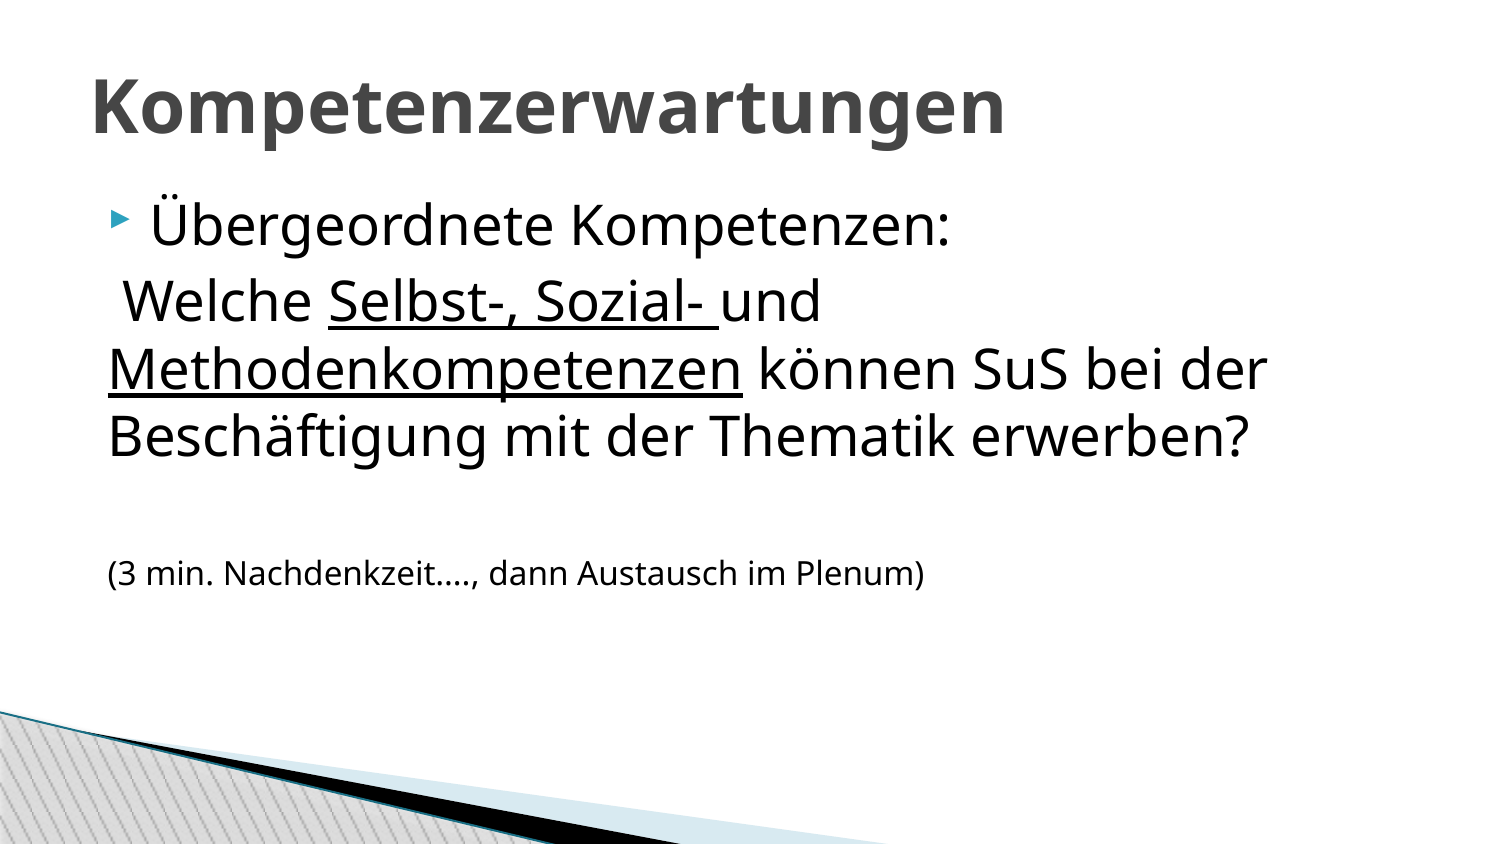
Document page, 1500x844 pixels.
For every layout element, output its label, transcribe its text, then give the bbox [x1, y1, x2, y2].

text_box Übergeordnete Kompetenzen: Welche Selbst-, Sozial- und Methodenkompetenzen können SuS bei der Beschäftigung mit der Thematik erwerben? (3 min. Nachdenkzeit…., dann Austausch im Plenum) [75, 182, 1425, 739]
text_box Kompetenzerwartungen [75, 33, 1425, 175]
